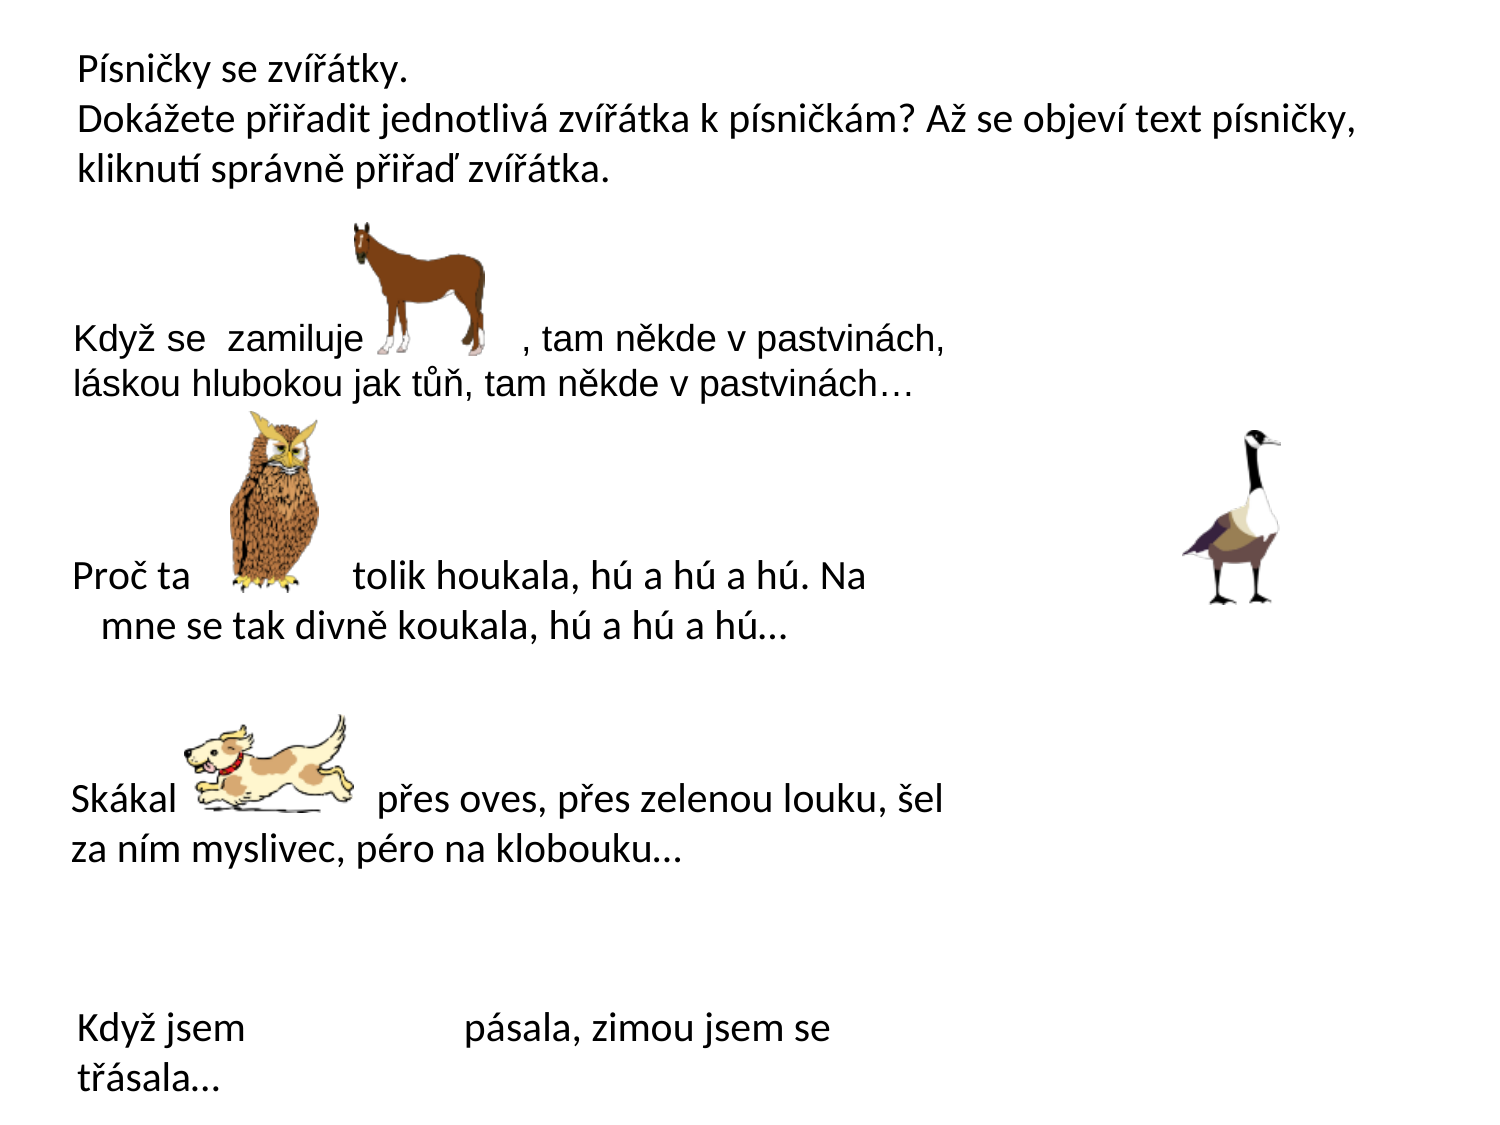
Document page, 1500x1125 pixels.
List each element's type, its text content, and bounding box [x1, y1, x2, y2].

picture [1182, 430, 1281, 605]
text_box Když se zamiluje , tam někde v pastvinách, láskou hlubokou jak tůň, tam někde v pastvinách… [5, 305, 962, 412]
text_box Proč ta tolik houkala, hú a hú a hú. Na mne se tak divně koukala, hú a hú a hú… [9, 539, 1038, 706]
text_box Skákal přes oves, přes zelenou louku, šel za ním myslivec, péro na klobouku… [55, 762, 990, 879]
text_box Když jsem pásala, zimou jsem se třásala… [62, 991, 847, 1108]
text_box Písničky se zvířátky. Dokážete přiřadit jednotlivá zvířátka k písničkám? Až se objeví text písničky, kliknutí správně přiřaď zvířátka. [62, 32, 1383, 199]
picture [184, 714, 354, 814]
picture [354, 222, 485, 356]
picture [230, 411, 319, 593]
